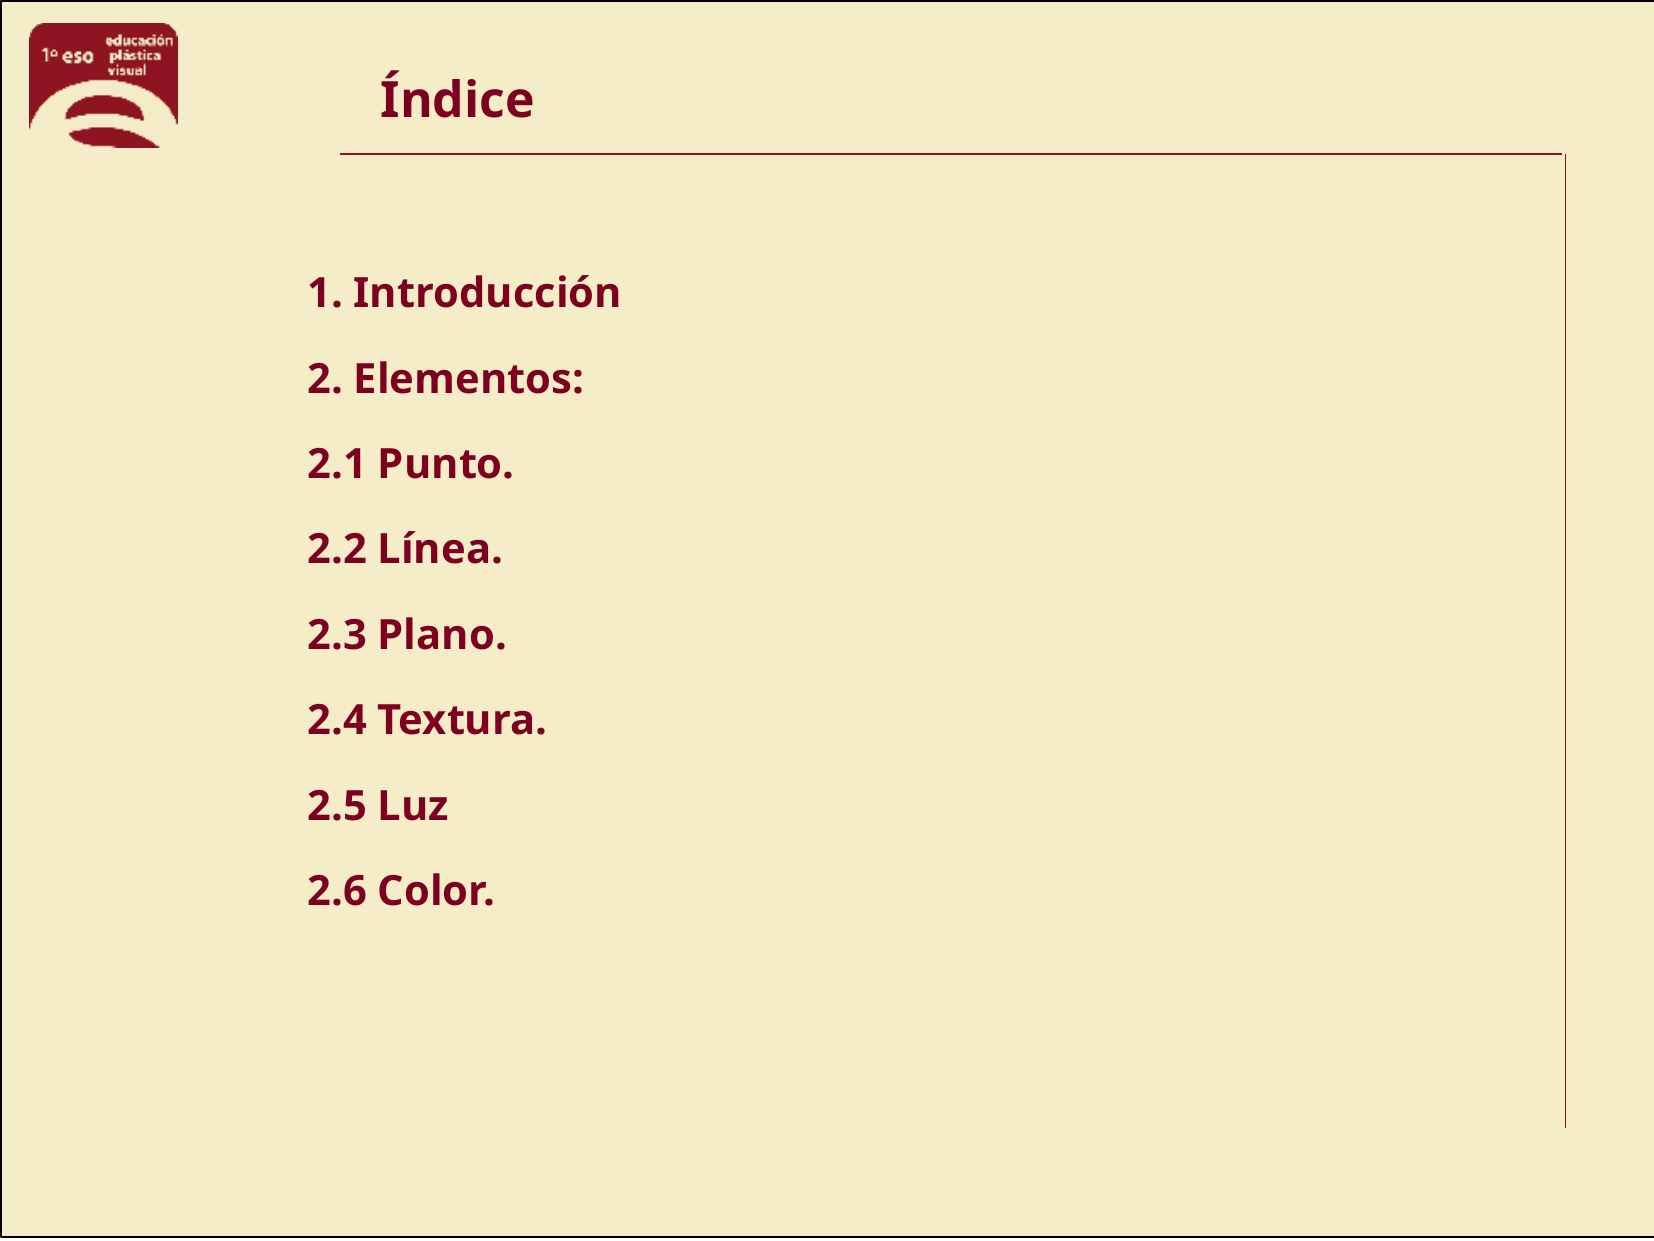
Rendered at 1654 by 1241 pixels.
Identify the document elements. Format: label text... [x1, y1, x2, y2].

title Índice 1. Introducción 2. Elementos: 2.1 Punto. 2.2 Línea. 2.3 Plano. 2.4 Textura. 2.5 Luz 2.6 Color. [307, 29, 1489, 976]
picture [0, 0, 1654, 1241]
